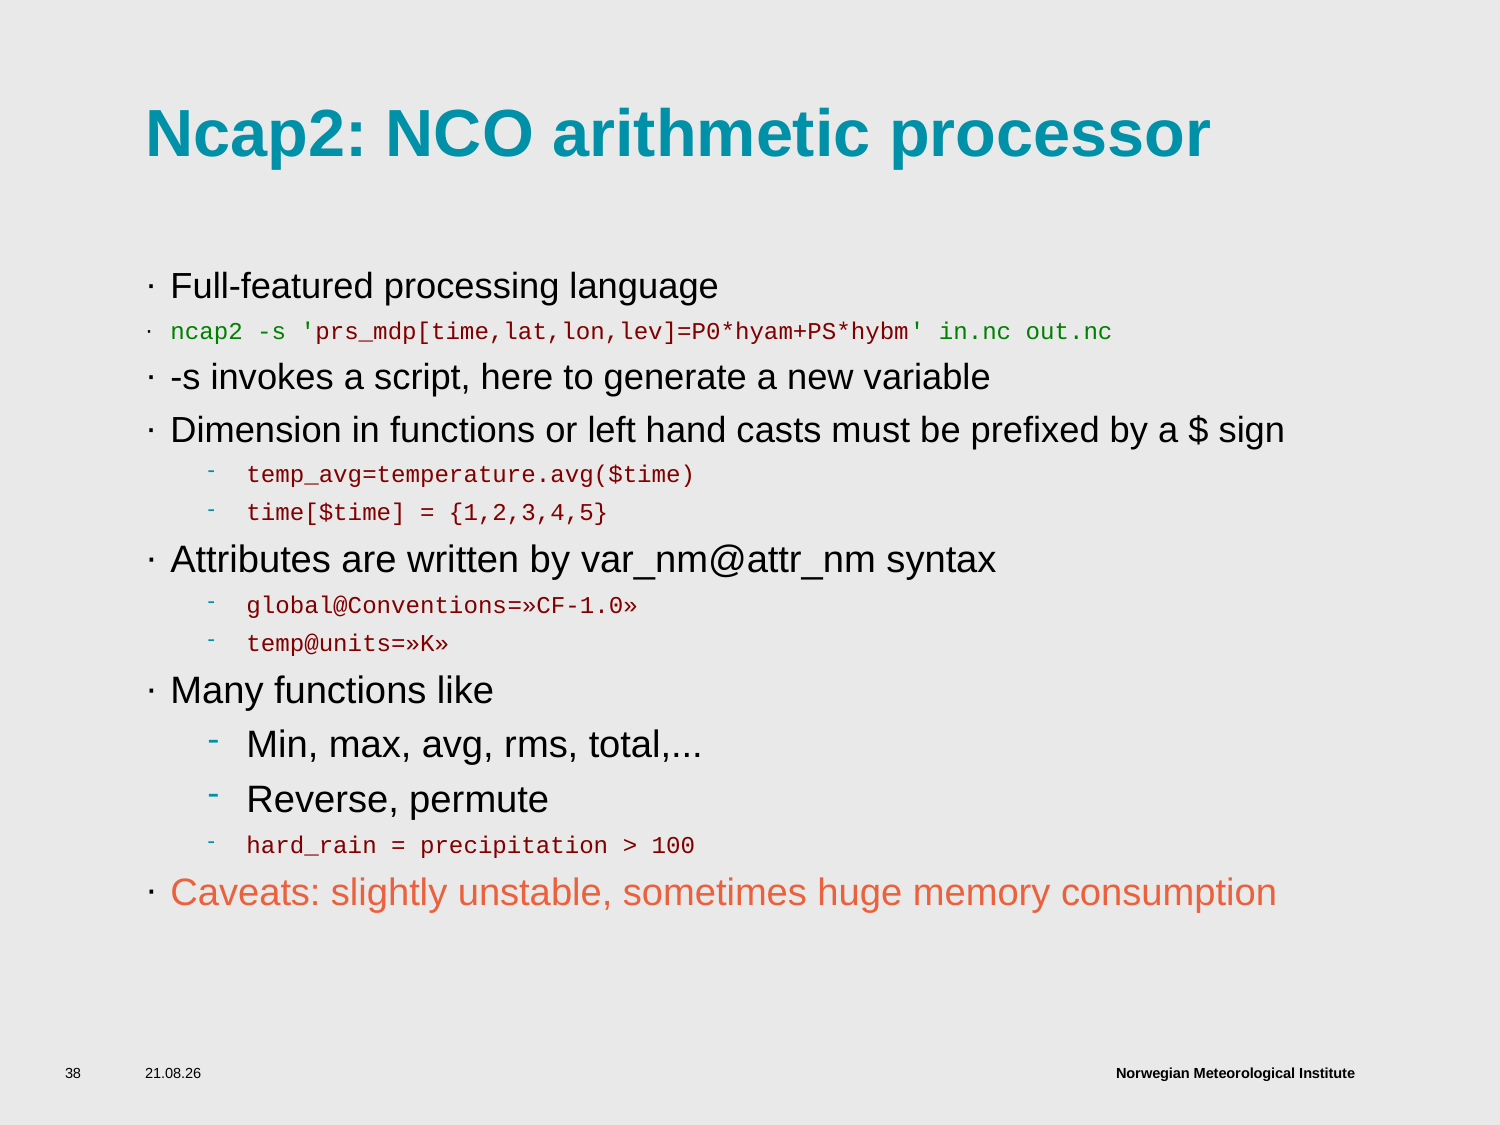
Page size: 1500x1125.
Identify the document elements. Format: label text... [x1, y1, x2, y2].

list Full-featured processing language ncap2 -s 'prs_mdp[time,lat,lon,lev]=P0*hyam+PS*hybm' in.nc out.nc -s invokes a script, here to generate a new variable Dimension in functions or left hand casts must be prefixed by a $ sign temp_avg=temperature.avg($time) time[$time] = {1,2,3,4,5} Attributes are written by var_nm@attr_nm syntax global@Conventions=»CF-1.0» temp@units=»K» Many functions like Min, max, avg, rms, total,... Reverse, permute hard_rain = precipitation > 100 Caveats: slightly unstable, sometimes huge memory consumption [145, 262, 1355, 915]
title Ncap2: NCO arithmetic processor [145, 83, 1355, 178]
